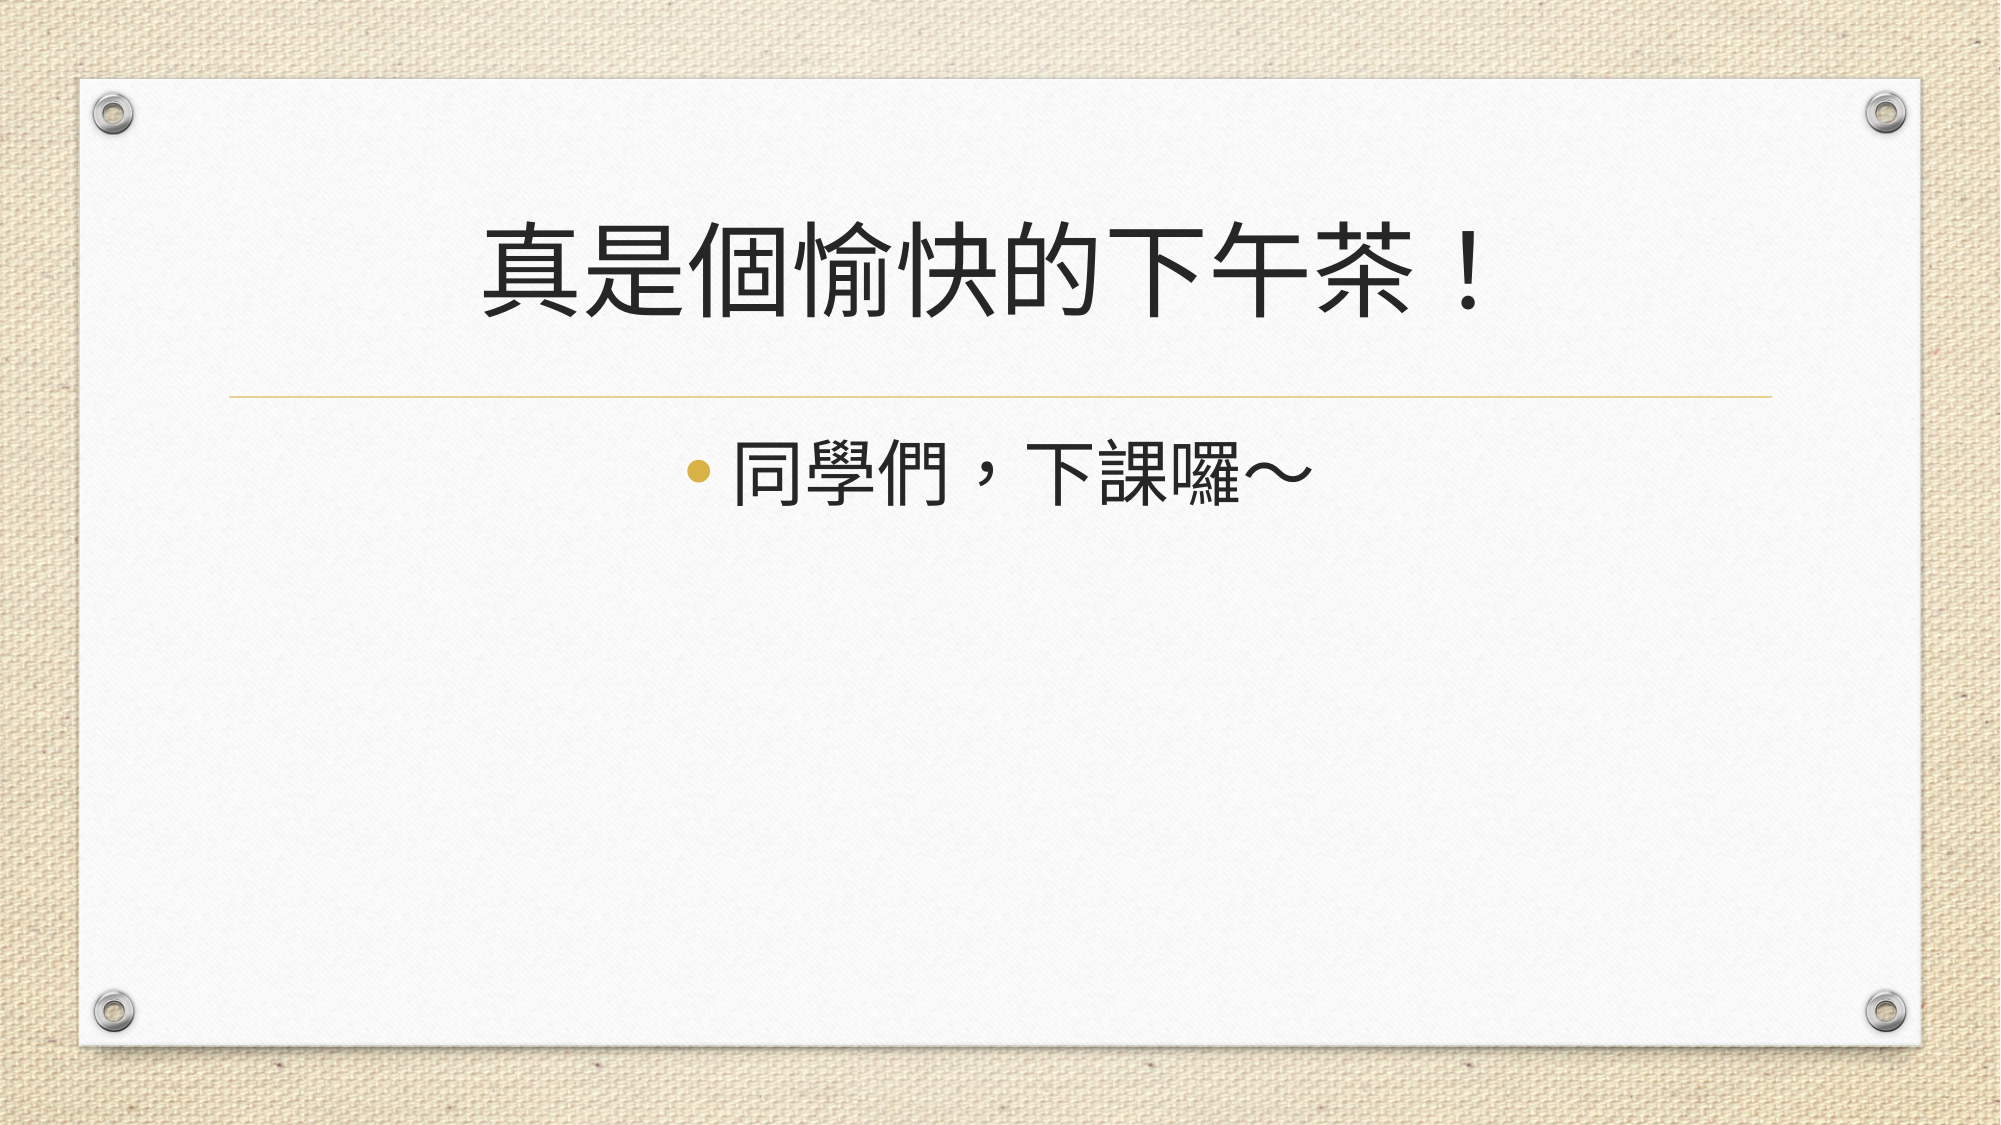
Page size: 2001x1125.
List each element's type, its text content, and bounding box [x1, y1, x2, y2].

title 真是個愉快的下午茶！ [212, 161, 1788, 376]
list 同學們，下課囉～ [212, 419, 1788, 964]
